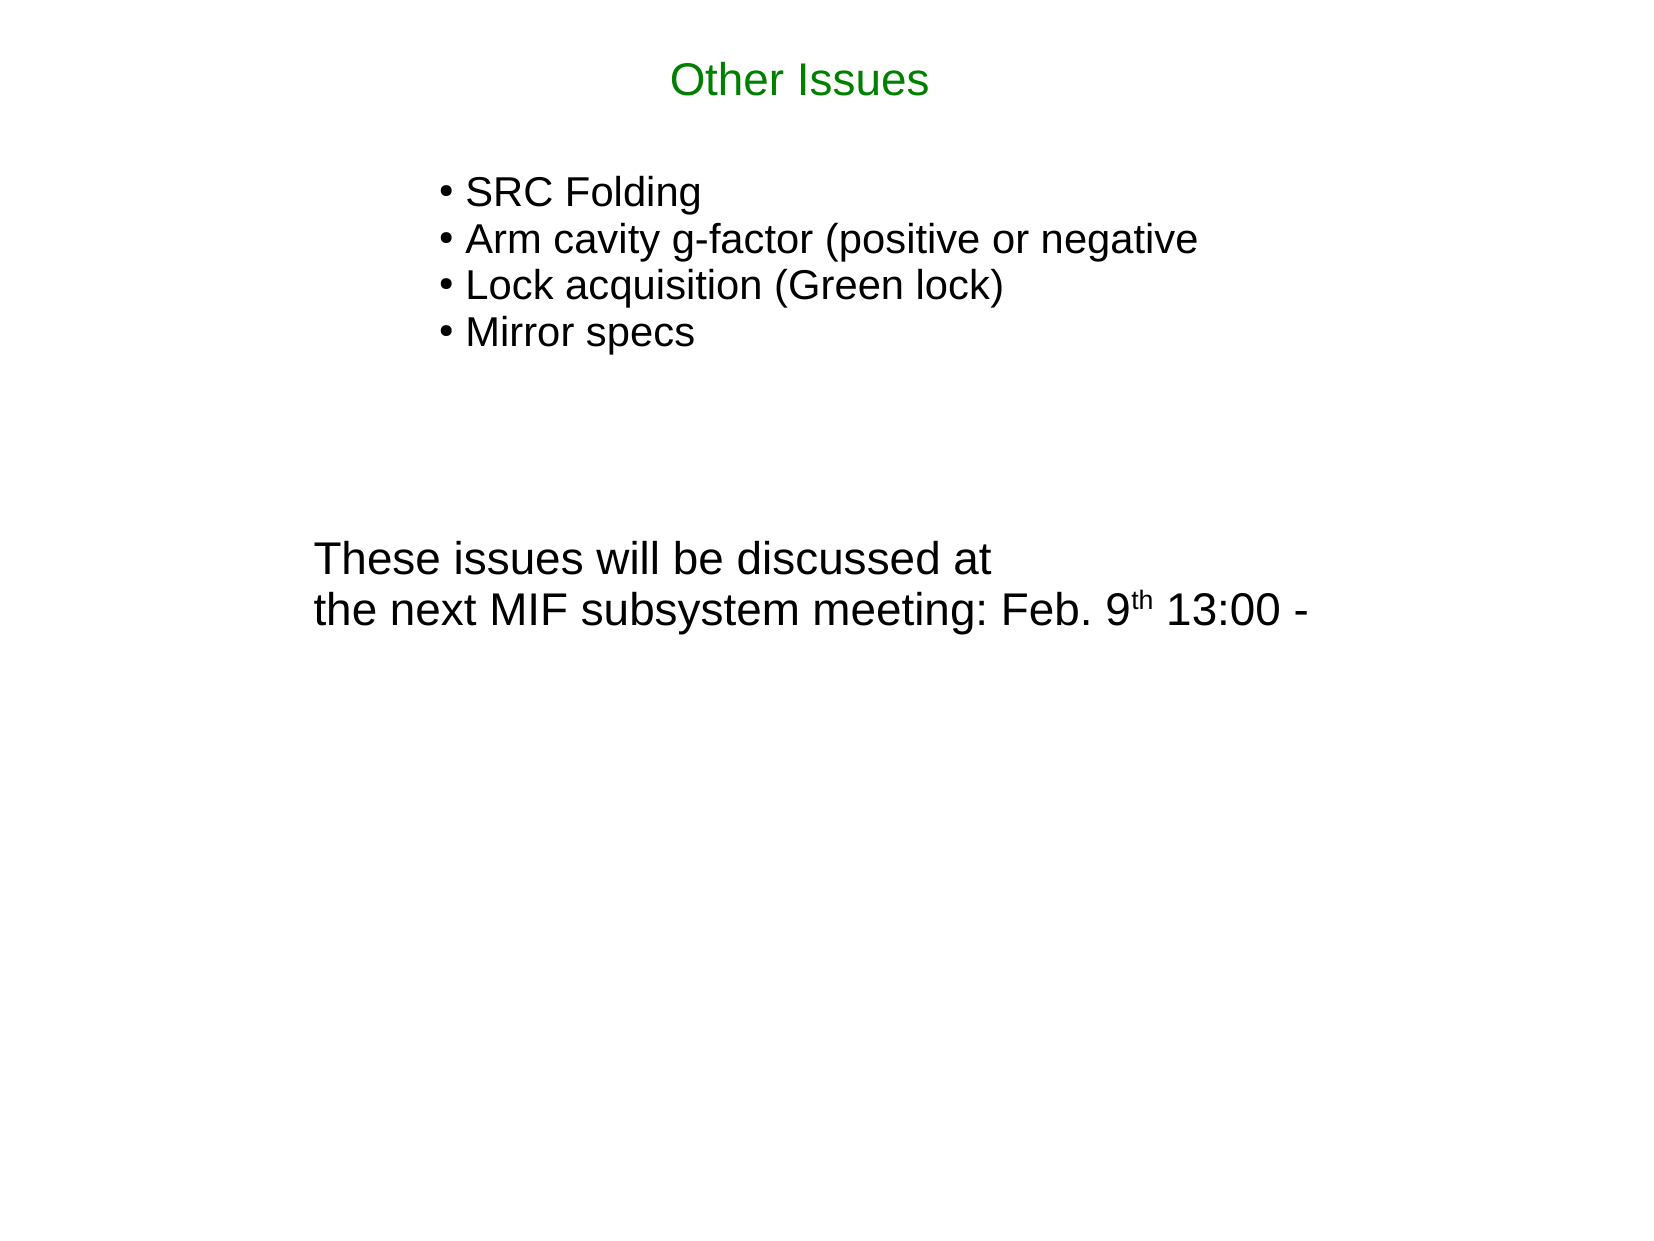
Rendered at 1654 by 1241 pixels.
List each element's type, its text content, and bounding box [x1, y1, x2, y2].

text_box Other Issues [655, 46, 945, 113]
text_box These issues will be discussed at the next MIF subsystem meeting: Feb. 9th 13:00 - [298, 525, 1324, 645]
text_box SRC Folding Arm cavity g-factor (positive or negative Lock acquisition (Green lock) Mirror specs [424, 161, 1215, 363]
